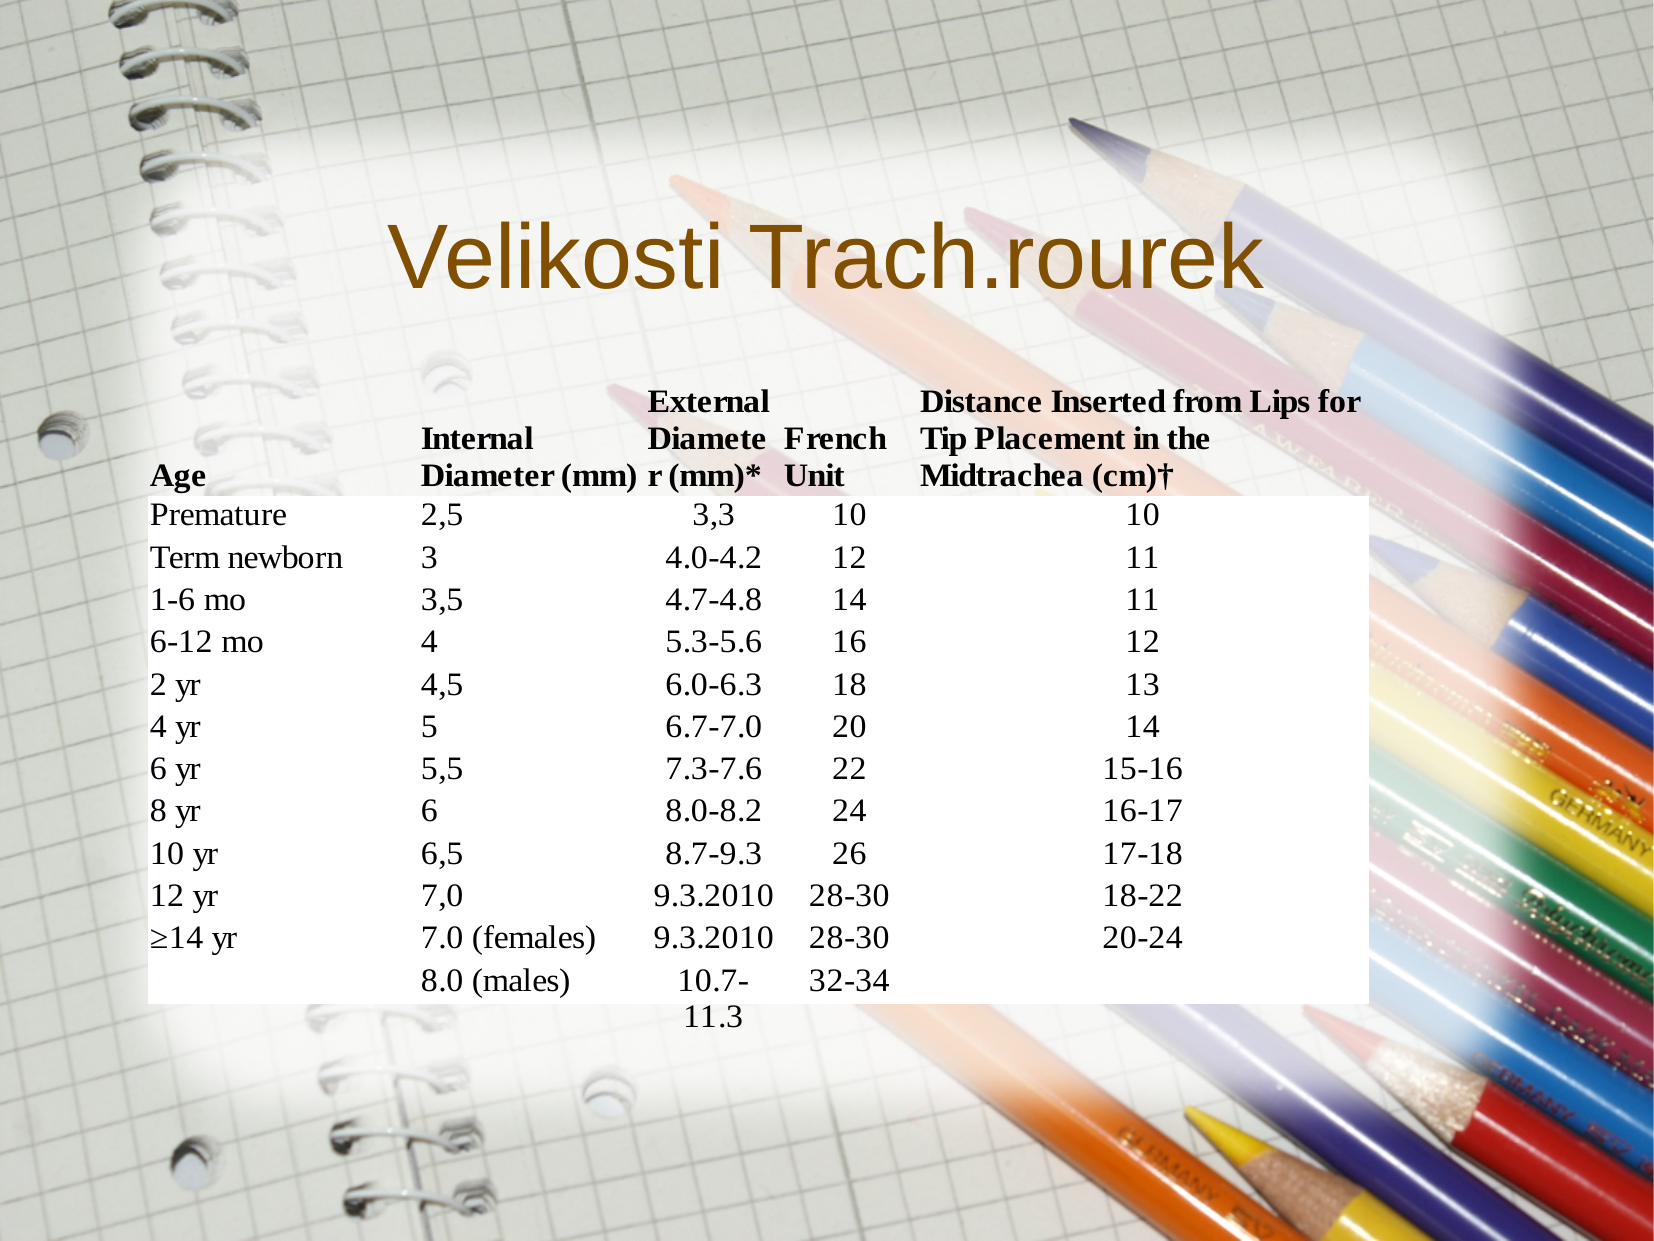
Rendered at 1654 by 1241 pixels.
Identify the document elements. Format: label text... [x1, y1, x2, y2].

picture [0, 0, 1654, 1241]
title Velikosti Trach.rourek [147, 153, 1506, 361]
chart [147, 383, 1507, 1089]
